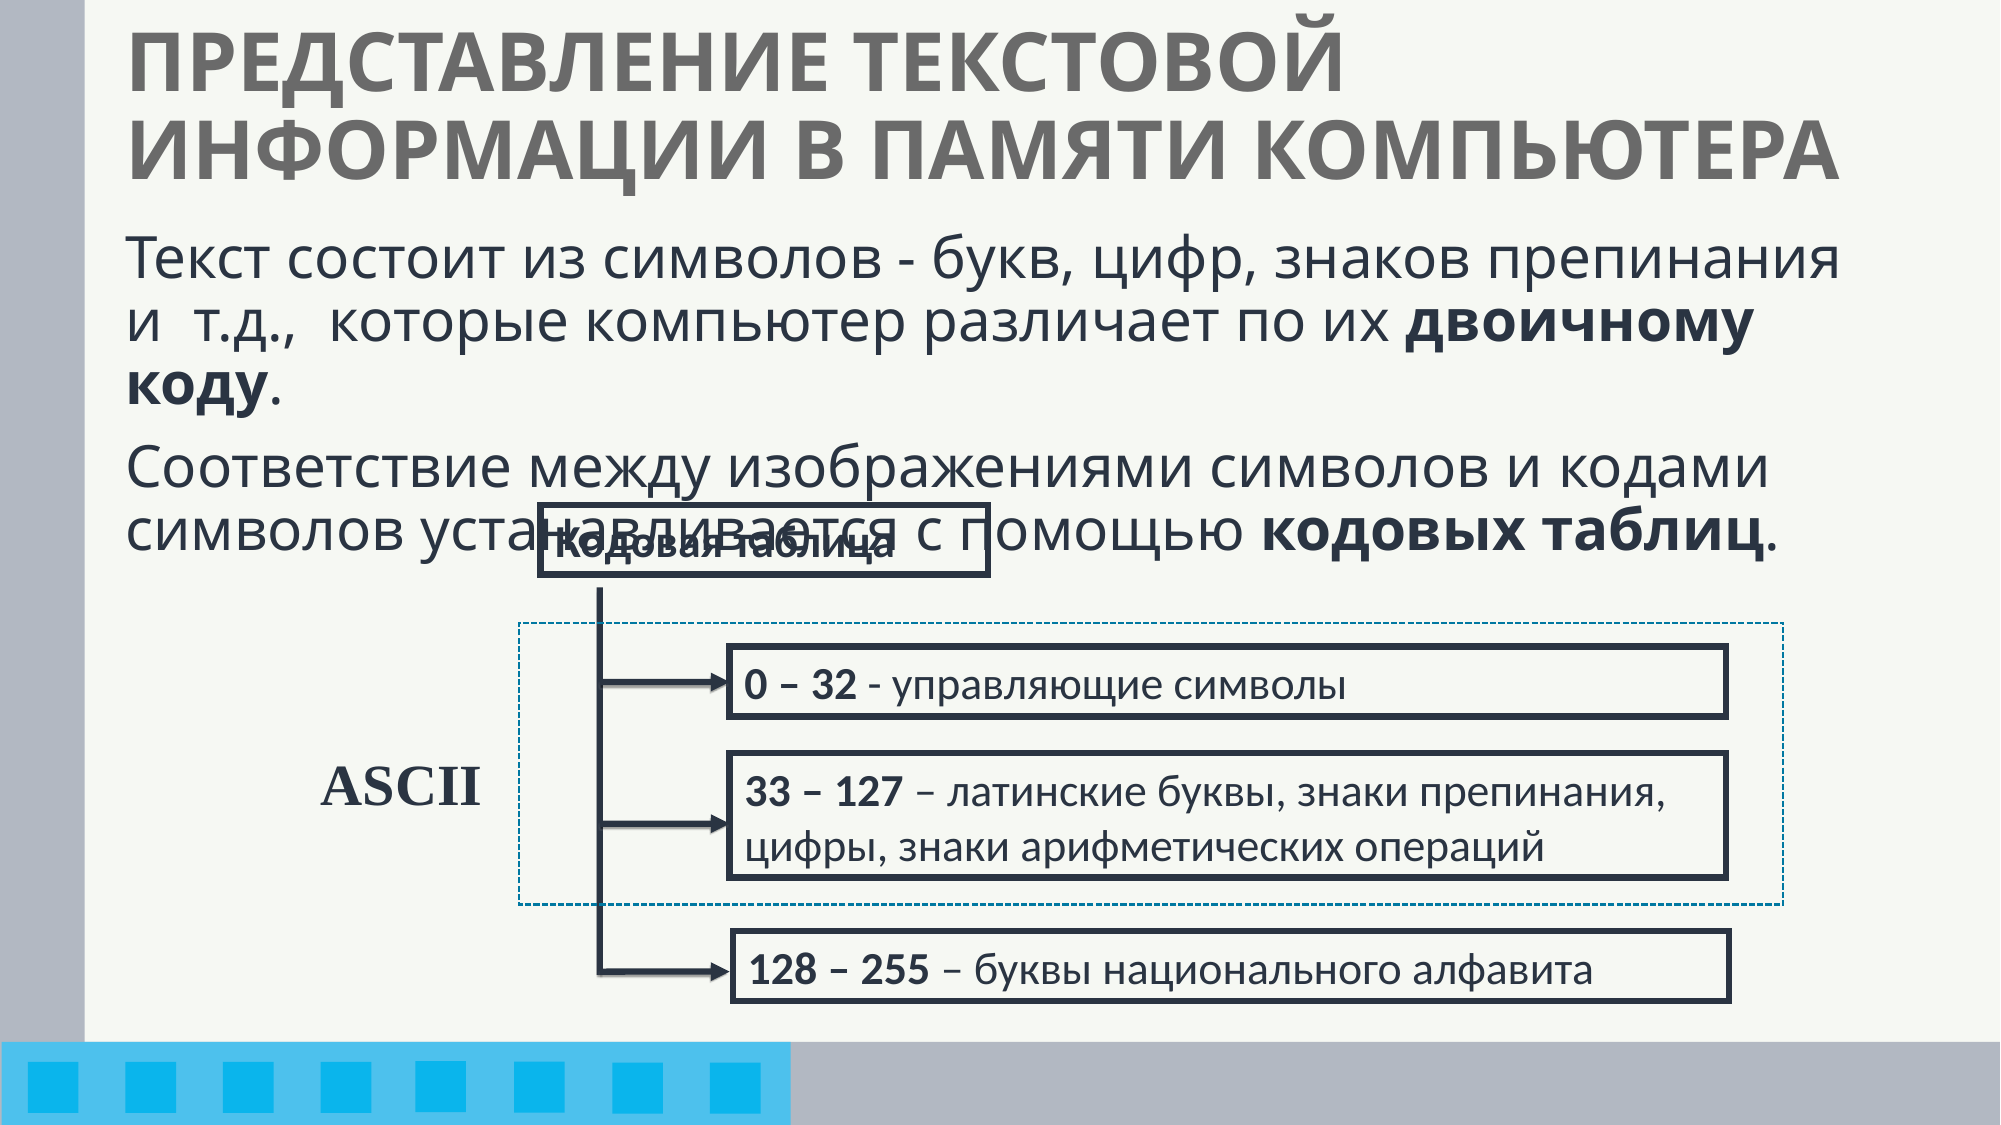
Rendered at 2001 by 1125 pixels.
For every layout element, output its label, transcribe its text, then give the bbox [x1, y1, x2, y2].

text_box ASCII [306, 739, 543, 825]
text_box 128 – 255 – буквы национального алфавита [732, 931, 1730, 1001]
text_box 33 – 127 – латинские буквы, знаки препинания, цифры, знаки арифметических операций [729, 752, 1726, 878]
text_box Кодовая таблица [540, 504, 988, 575]
title ПРЕДСТАВЛЕНИЕ ТЕКСТОВОЙ ИНФОРМАЦИИ В ПАМЯТИ КОМПЬЮТЕРА [110, 0, 1892, 218]
text_box 0 – 32 - управляющие символы [729, 646, 1726, 717]
list Текст состоит из символов - букв, цифр, знаков препинания и т.д., которые компьютер различает по их двоичному коду. Соответствие между изображениями символов и кодами символов устанавливается с помощью кодовых таблиц. [110, 220, 1892, 967]
